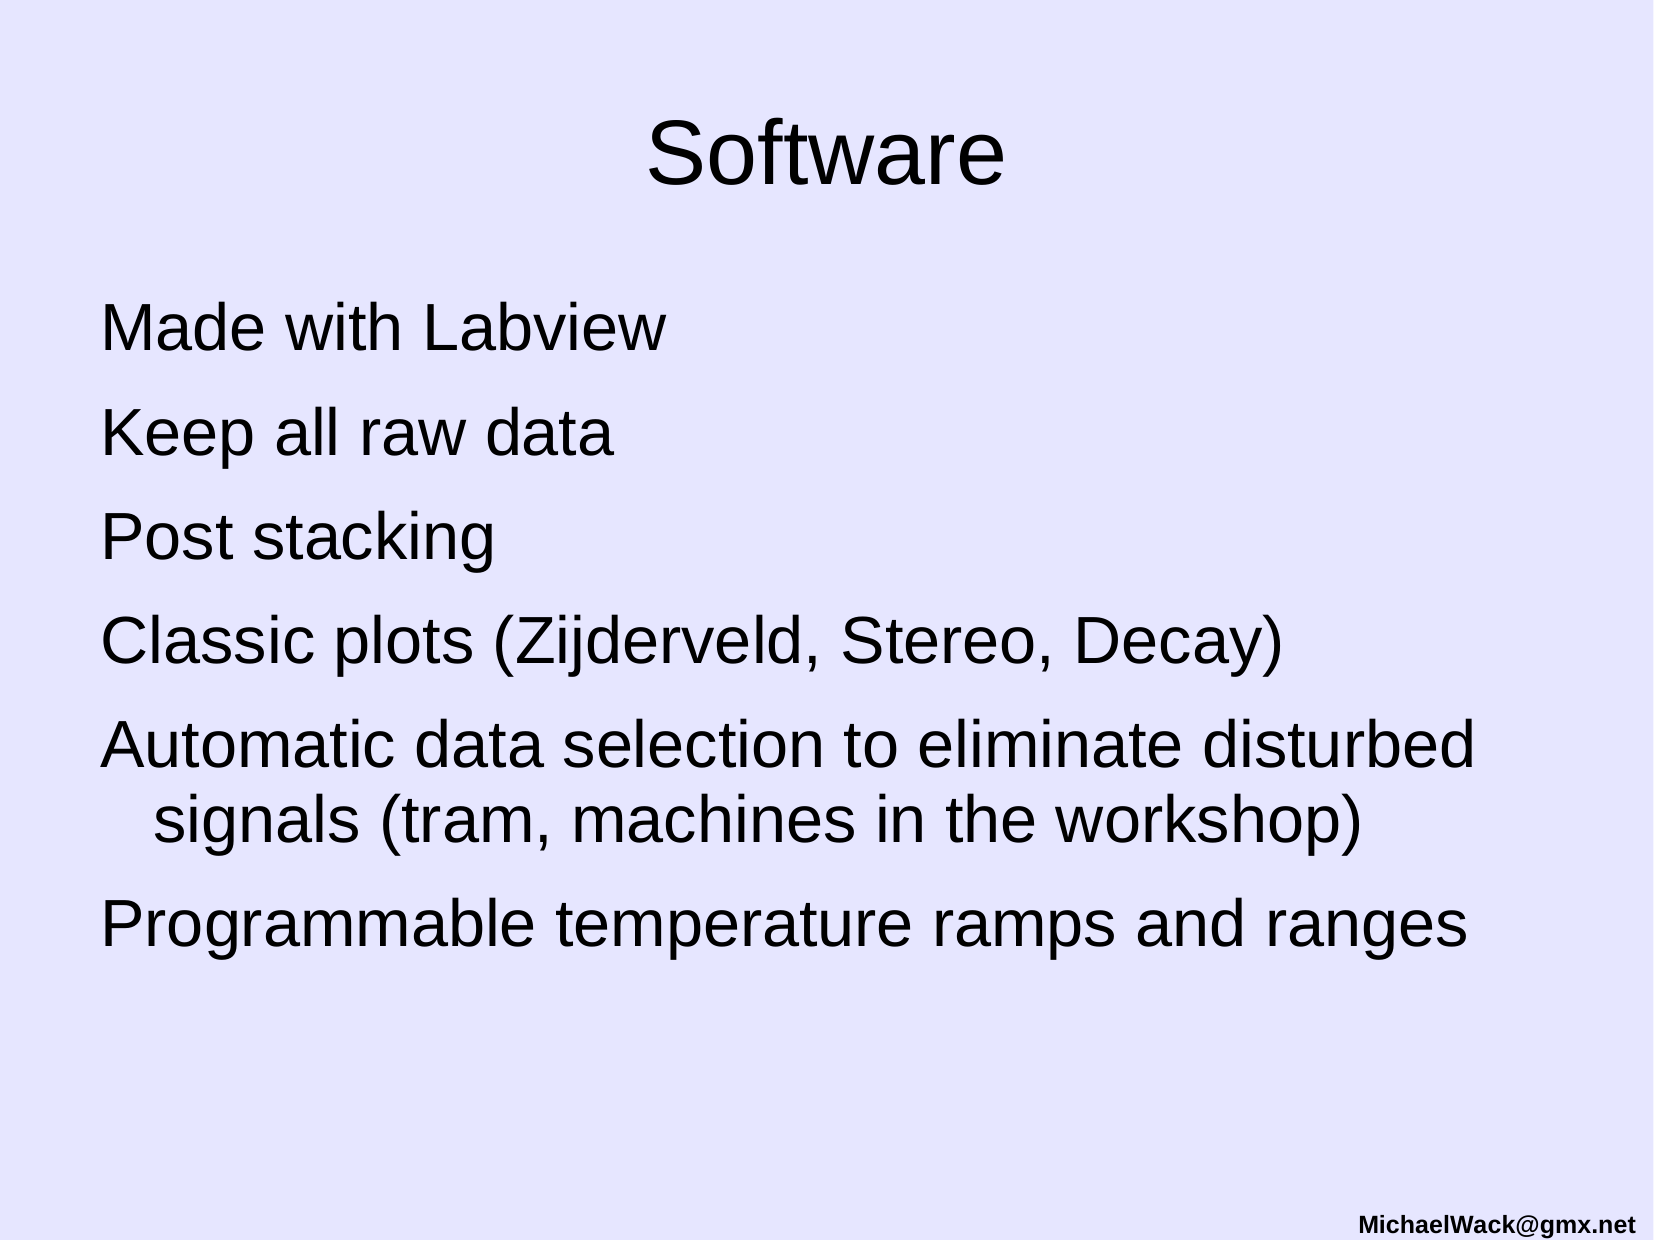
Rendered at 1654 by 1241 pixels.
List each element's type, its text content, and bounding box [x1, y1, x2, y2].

title Software [82, 49, 1571, 257]
list Made with Labview Keep all raw data Post stacking Classic plots (Zijderveld, Stereo, Decay) Automatic data selection to eliminate disturbed signals (tram, machines in the workshop) Programmable temperature ramps and ranges [82, 290, 1571, 1109]
